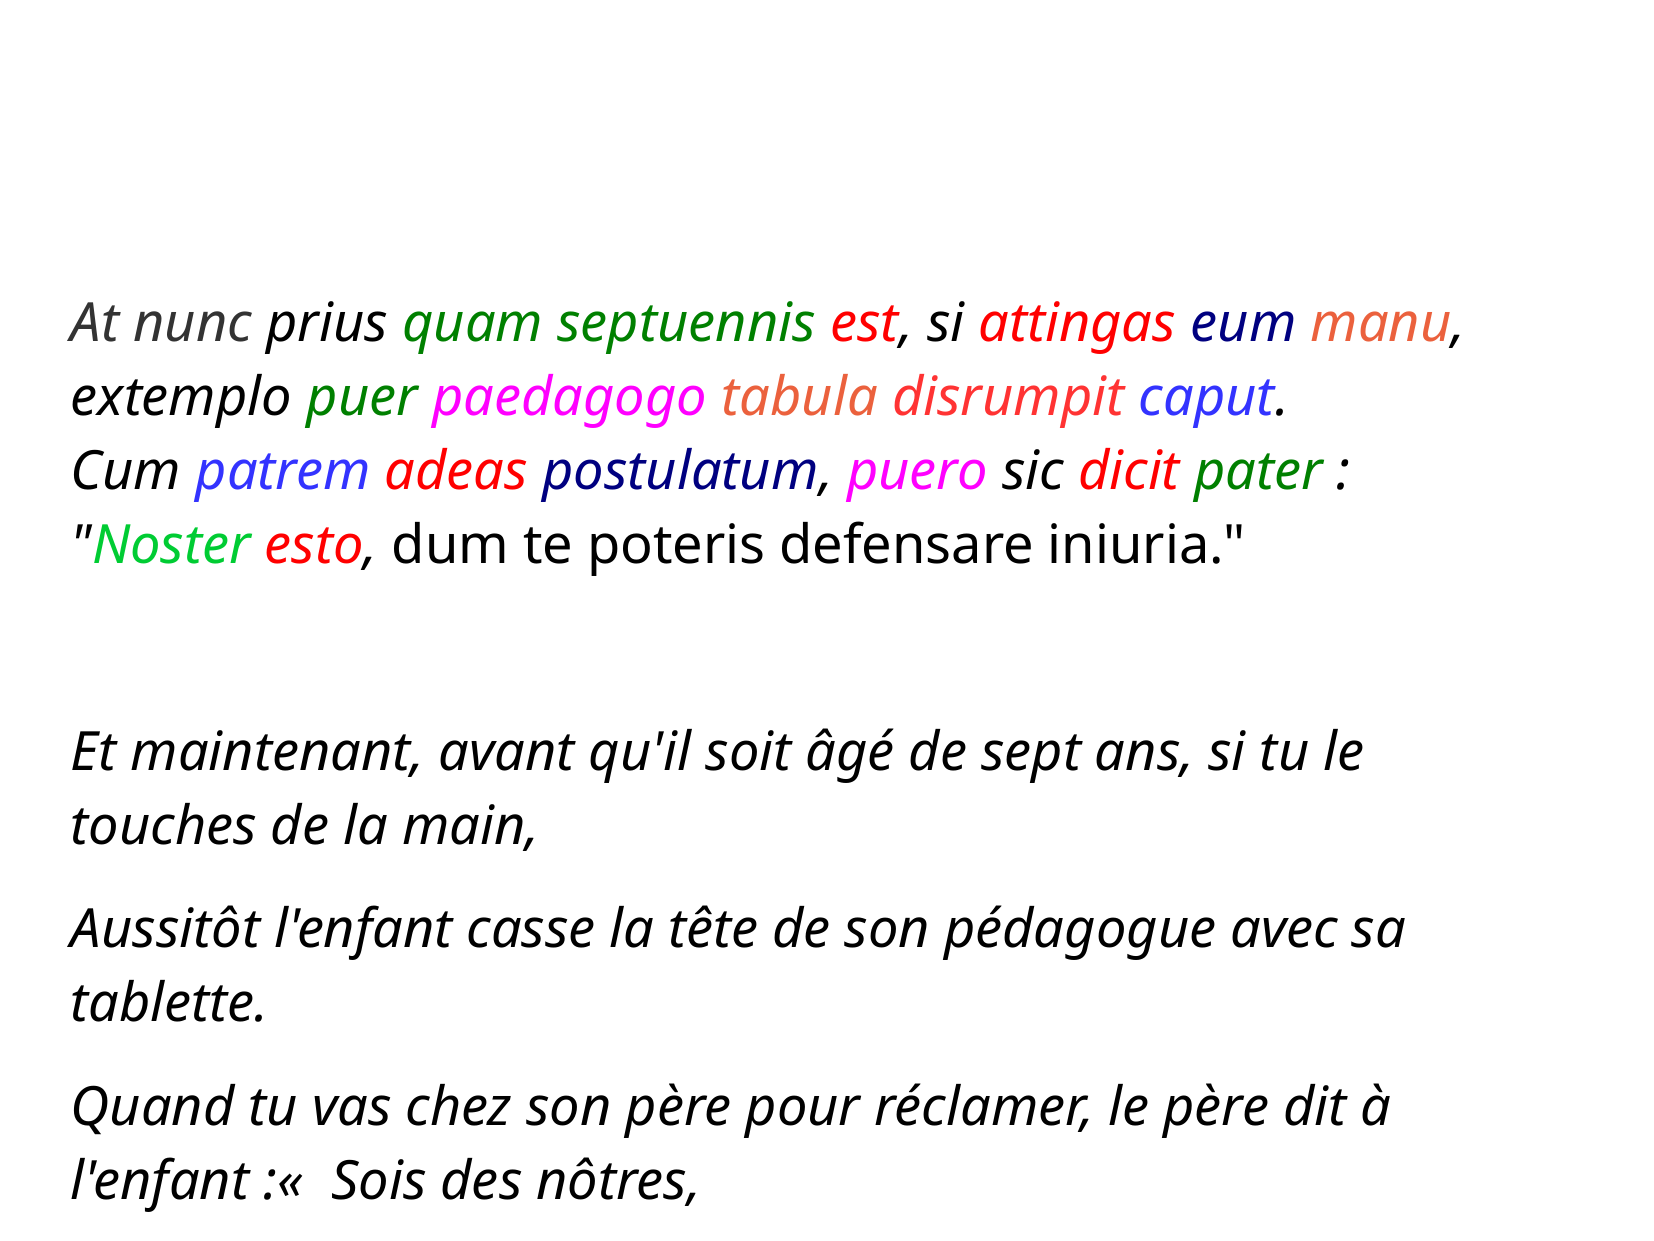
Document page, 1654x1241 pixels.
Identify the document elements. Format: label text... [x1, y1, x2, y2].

list At nunc prius quam septuennis est, si attingas eum manu, extemplo puer paedagogo tabula disrumpit caput. Cum patrem adeas postulatum, puero sic dicit pater : "Noster esto, dum te poteris defensare iniuria." Et maintenant, avant qu'il soit âgé de sept ans, si tu le touches de la main, Aussitôt l'enfant casse la tête de son pédagogue avec sa tablette. Quand tu vas chez son père pour réclamer, le père dit à l'enfant :« Sois des nôtres, [70, 283, 1559, 1191]
